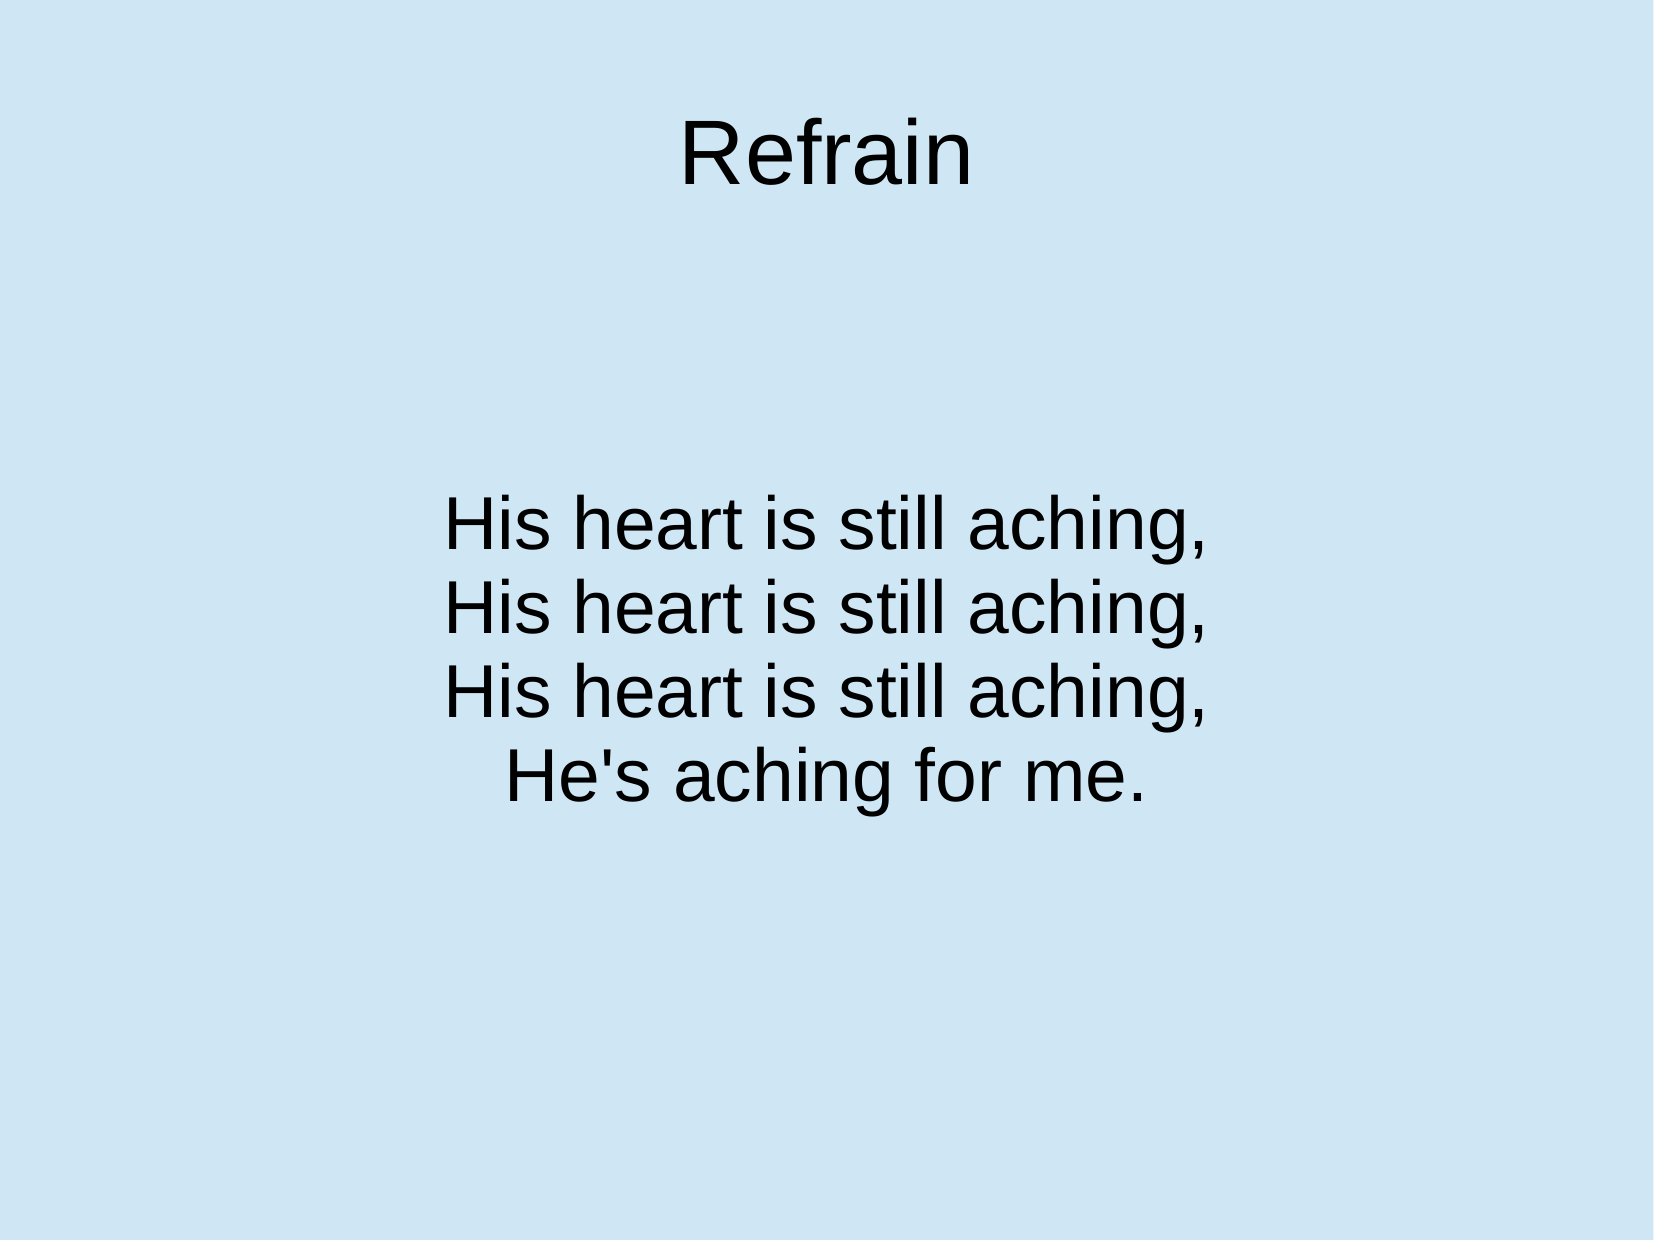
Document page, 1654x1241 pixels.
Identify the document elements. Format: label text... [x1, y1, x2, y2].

subtitle His heart is still aching, His heart is still aching, His heart is still aching, He's aching for me. [82, 290, 1571, 1010]
title Refrain [82, 49, 1571, 257]
